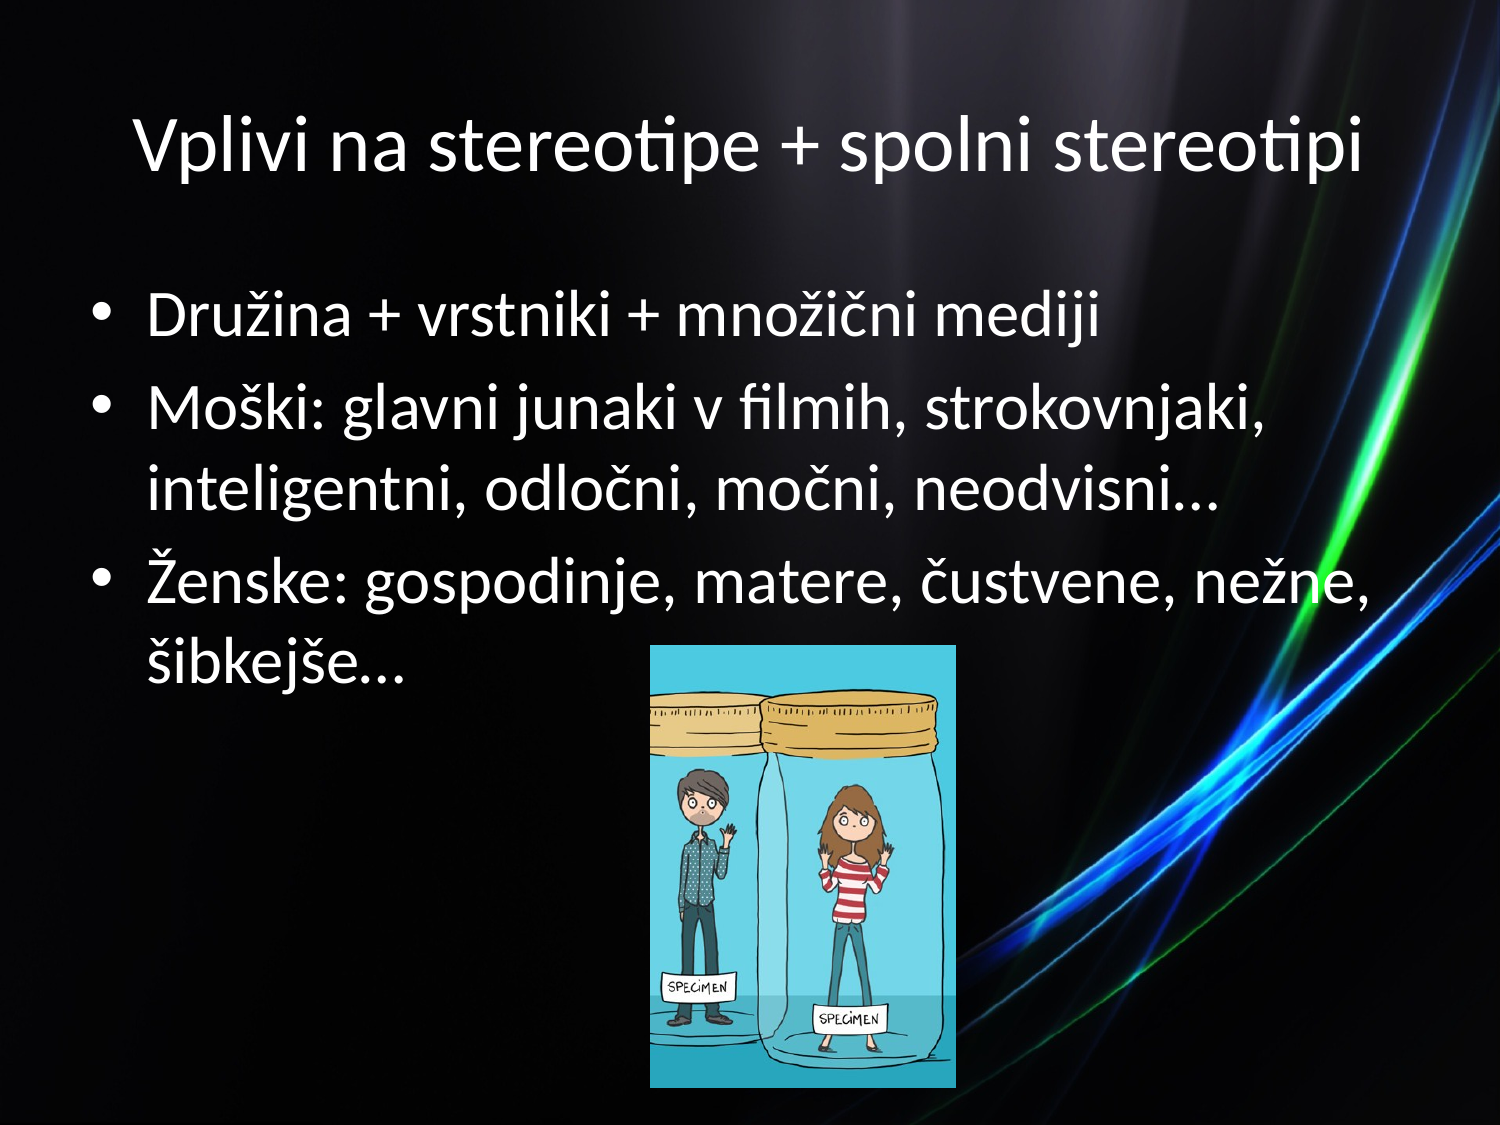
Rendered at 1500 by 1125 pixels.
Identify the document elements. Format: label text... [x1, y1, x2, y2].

picture [0, 0, 1500, 1125]
list Družina + vrstniki + množični mediji Moški: glavni junaki v filmih, strokovnjaki, inteligentni, odločni, močni, neodvisni… Ženske: gospodinje, matere, čustvene, nežne, šibkejše… [75, 262, 1425, 1005]
title Vplivi na stereotipe + spolni stereotipi [75, 45, 1425, 233]
